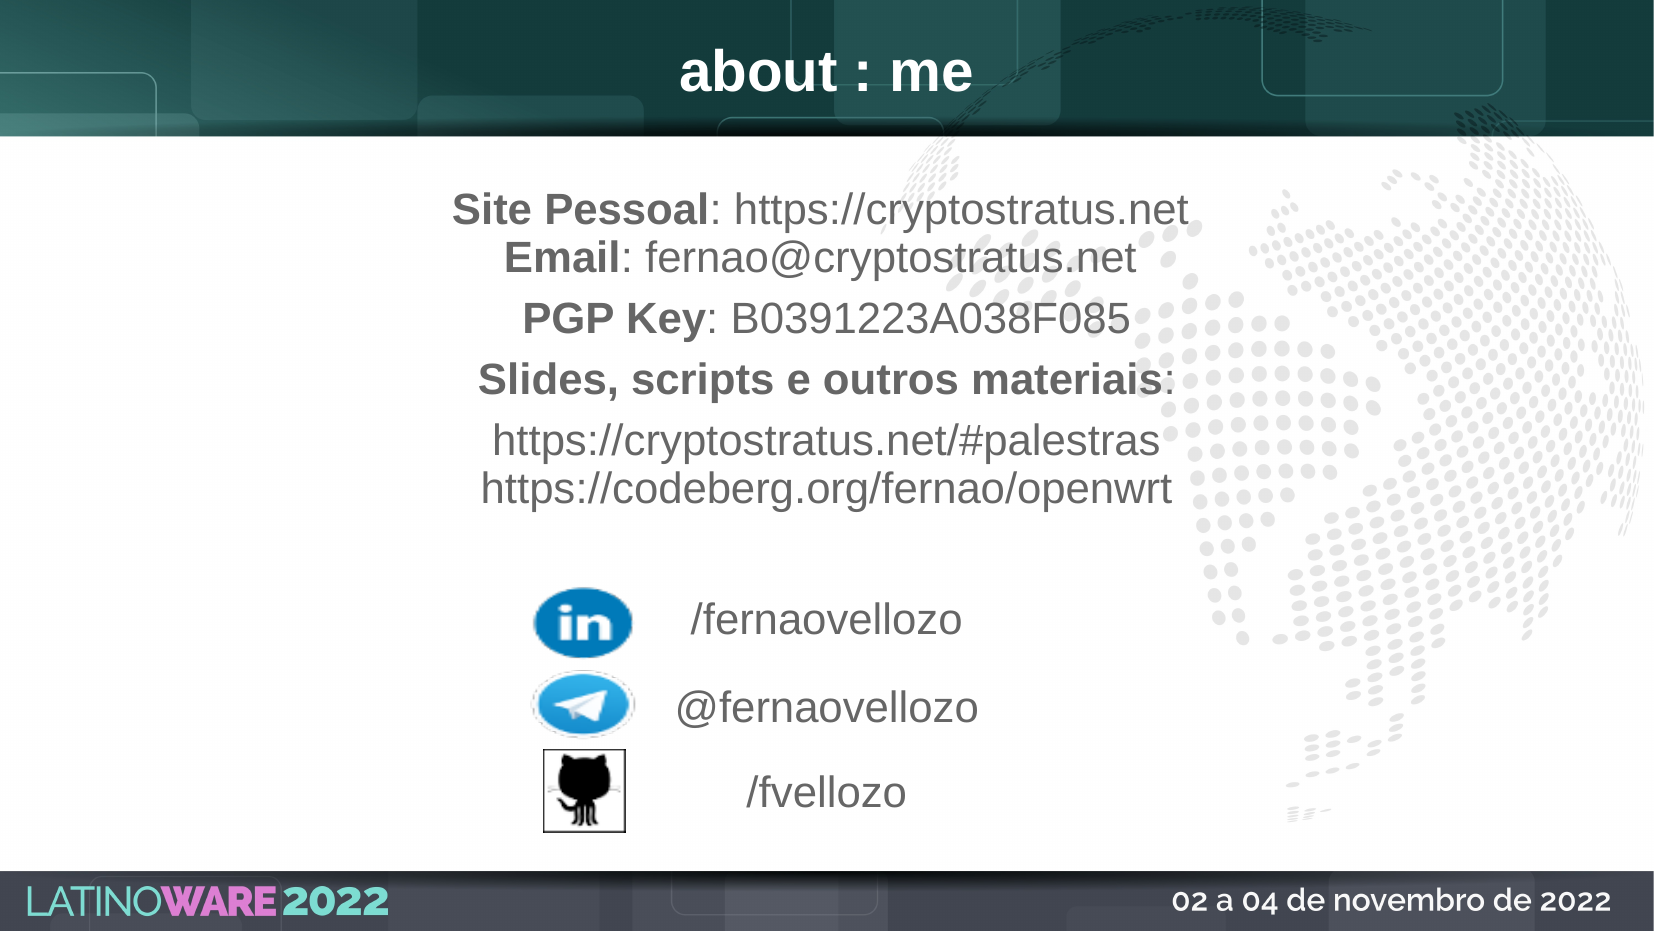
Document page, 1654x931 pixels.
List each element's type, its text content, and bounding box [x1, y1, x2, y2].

text_box about : me [135, 8, 1518, 129]
text_box Site Pessoal: https://cryptostratus.net Email: fernao@cryptostratus.net PGP Key: B0391223A038F085 Slides, scripts e outros materiais: https://cryptostratus.net/#palestras https://codeberg.org/fernao/openwrt /fernaovellozo @fernaovellozo /fvellozo [82, 177, 1571, 845]
picture [0, 0, 1654, 931]
